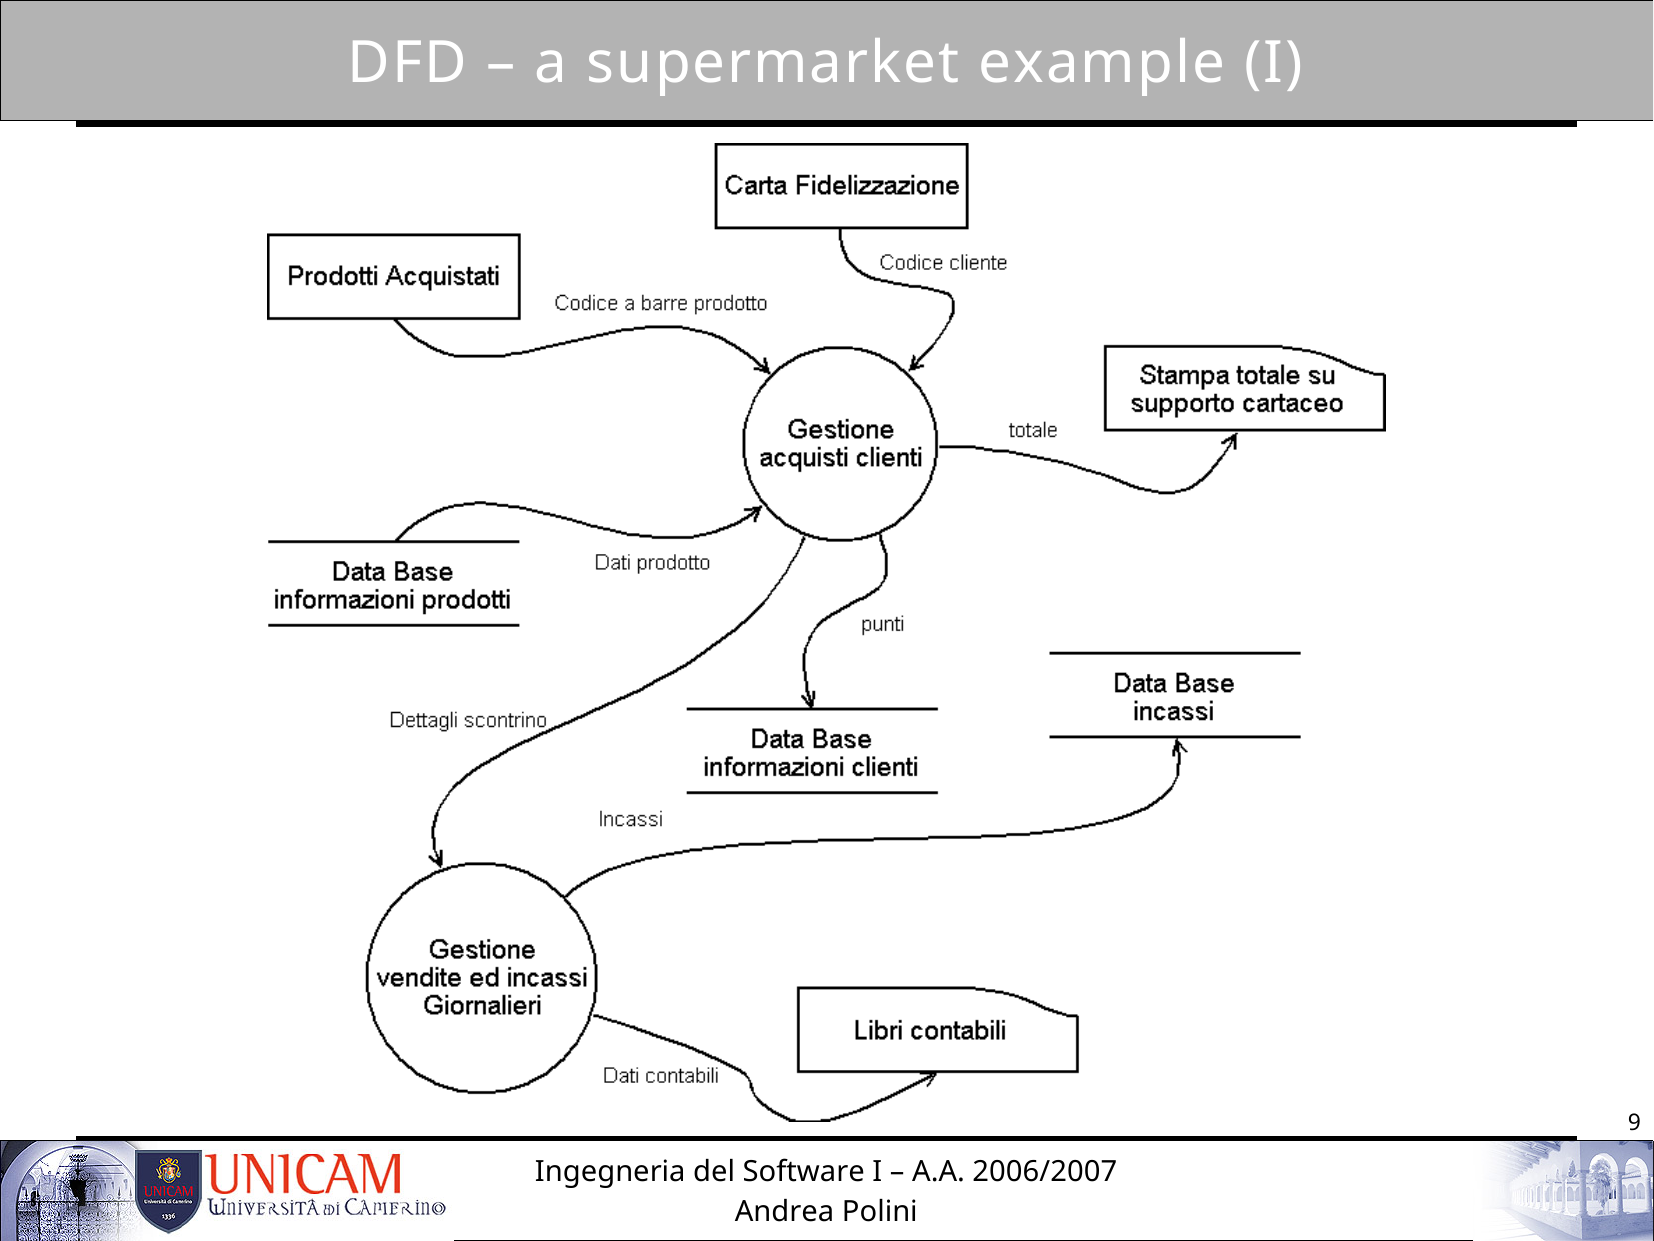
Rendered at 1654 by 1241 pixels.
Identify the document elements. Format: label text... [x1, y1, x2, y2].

title DFD – a supermarket example (I) [0, 0, 1653, 121]
picture [0, 1141, 454, 1241]
picture [1473, 1141, 1654, 1241]
picture [267, 143, 1386, 1123]
